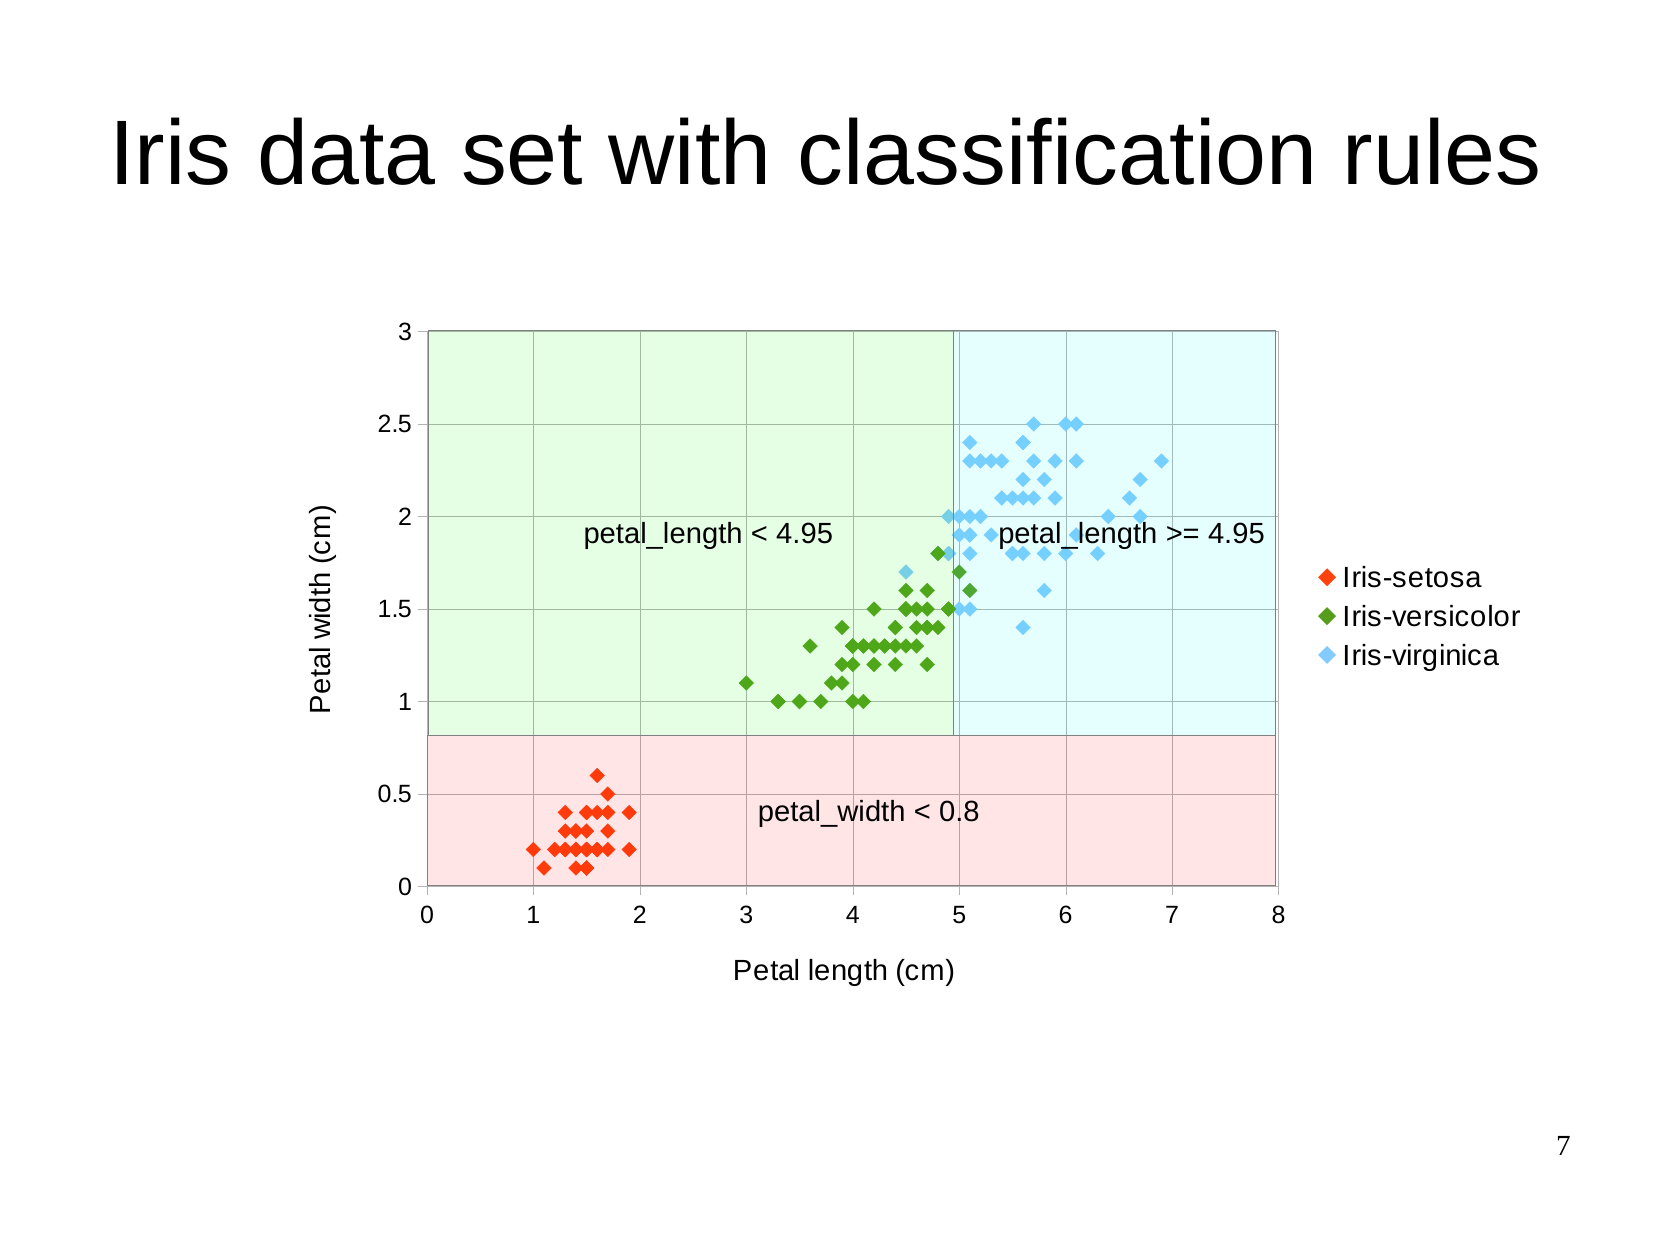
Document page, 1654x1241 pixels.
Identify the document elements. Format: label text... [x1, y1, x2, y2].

picture [727, 945, 961, 996]
text_box petal_width < 0.8 [427, 735, 1276, 886]
picture [1308, 555, 1531, 678]
picture [377, 318, 1286, 928]
text_box petal_length < 4.95 [428, 330, 953, 736]
picture [294, 499, 346, 721]
text_box petal_length >= 4.95 [953, 330, 1276, 736]
title Iris data set with classification rules [82, 49, 1571, 257]
